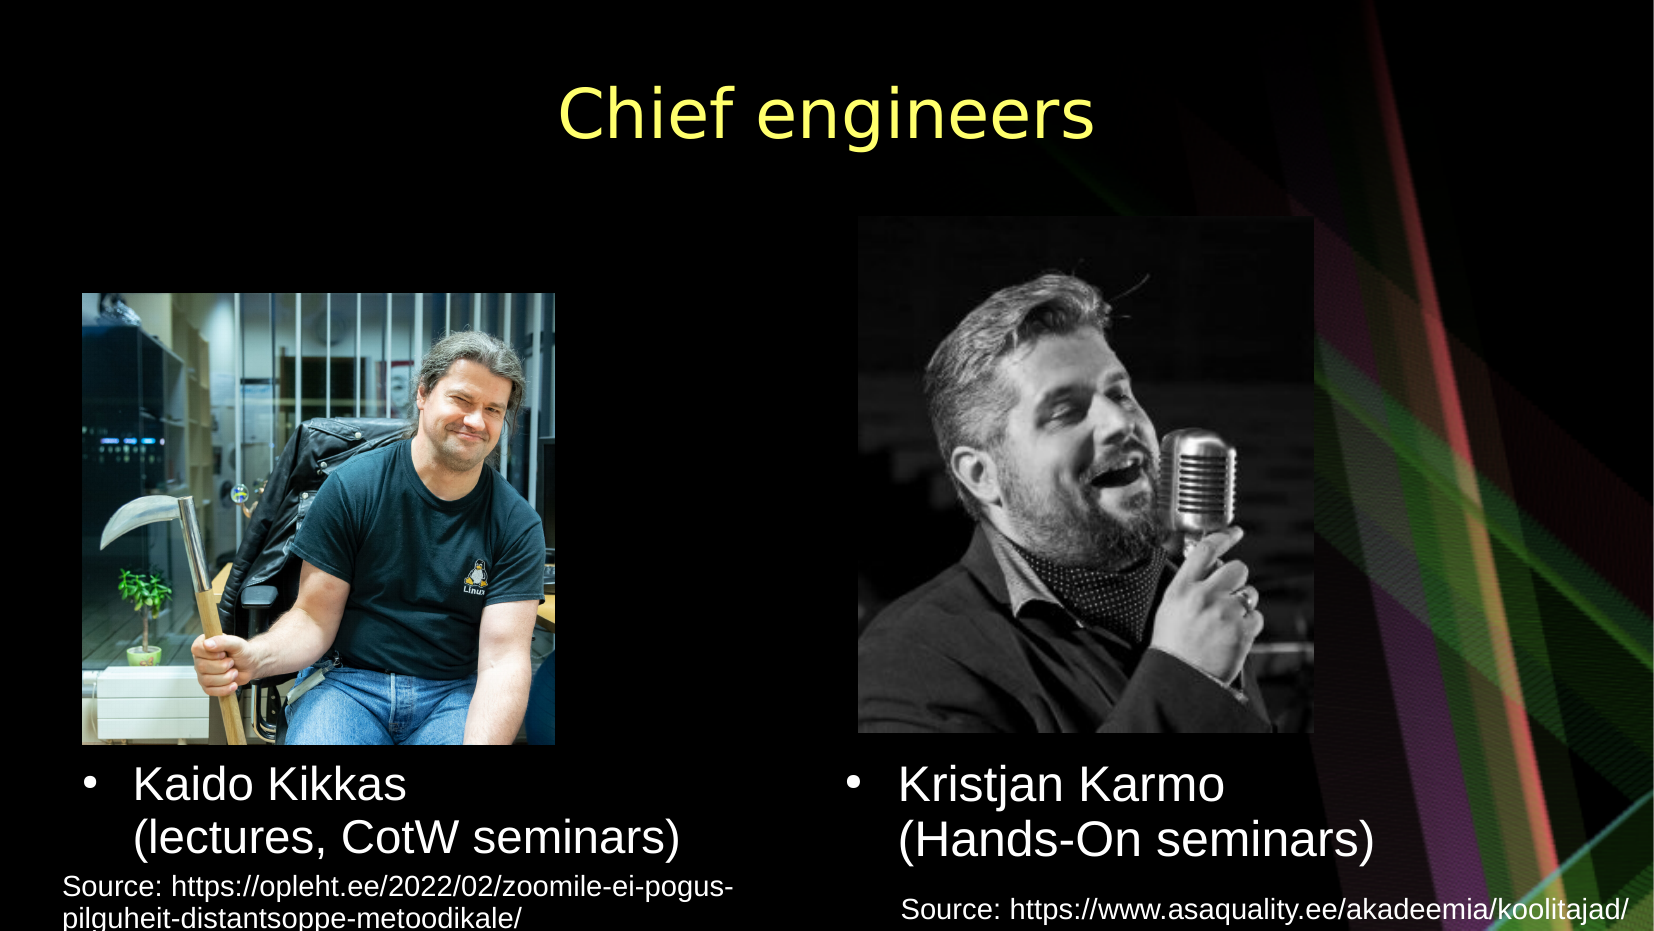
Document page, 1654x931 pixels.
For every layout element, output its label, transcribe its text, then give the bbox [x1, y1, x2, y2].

text_box Source: https://opleht.ee/2022/02/zoomile-ei-pogus-pilguheit-distantsoppe-metoodikale/ [47, 862, 869, 931]
list Kristjan Karmo (Hands-On seminars) [826, 755, 1553, 876]
picture [0, 0, 1654, 931]
title Chief engineers [82, 37, 1571, 193]
list Kaido Kikkas (lectures, CotW seminars) [65, 757, 792, 862]
text_box Source: https://www.asaquality.ee/akadeemia/koolitajad/ [885, 885, 1654, 931]
